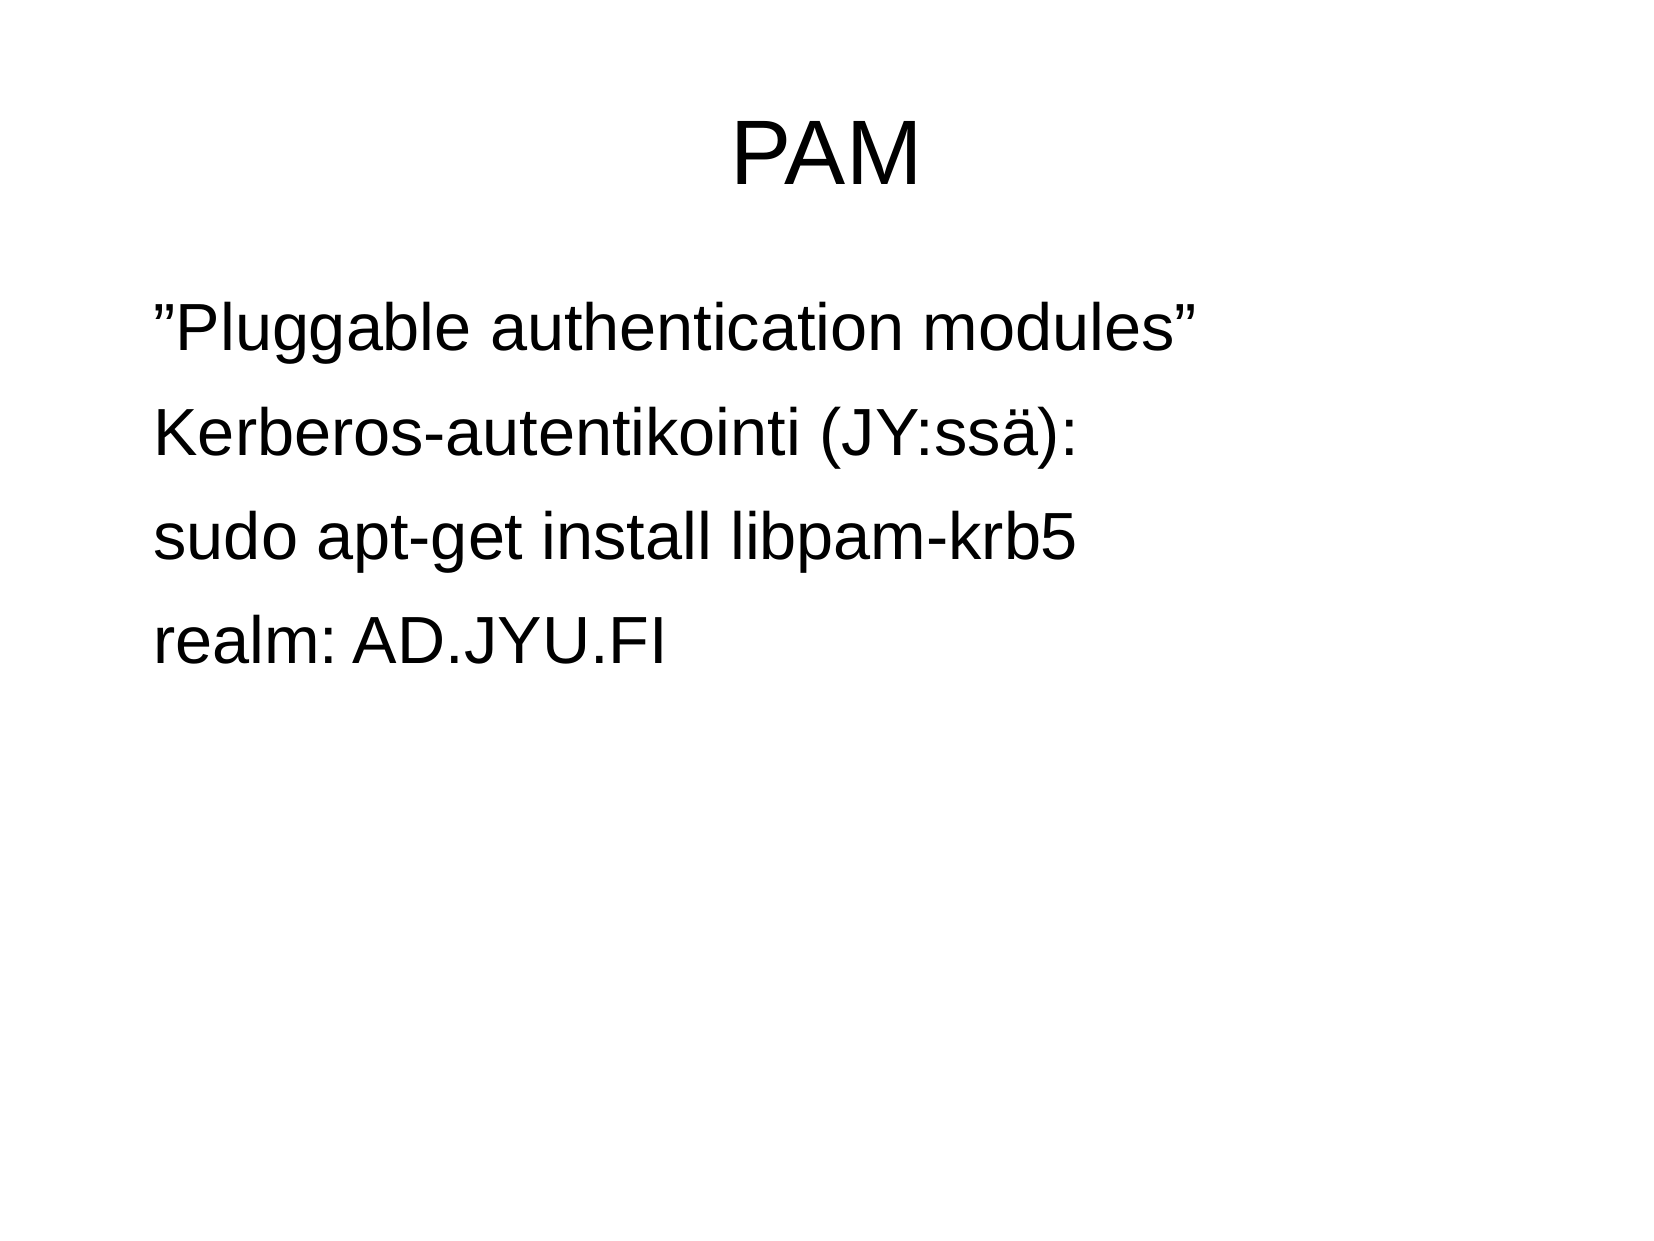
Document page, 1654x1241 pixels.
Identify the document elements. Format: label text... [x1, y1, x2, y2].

title PAM [82, 49, 1571, 257]
list ”Pluggable authentication modules” Kerberos-autentikointi (JY:ssä): sudo apt-get install libpam-krb5 realm: AD.JYU.FI [82, 290, 1571, 1010]
